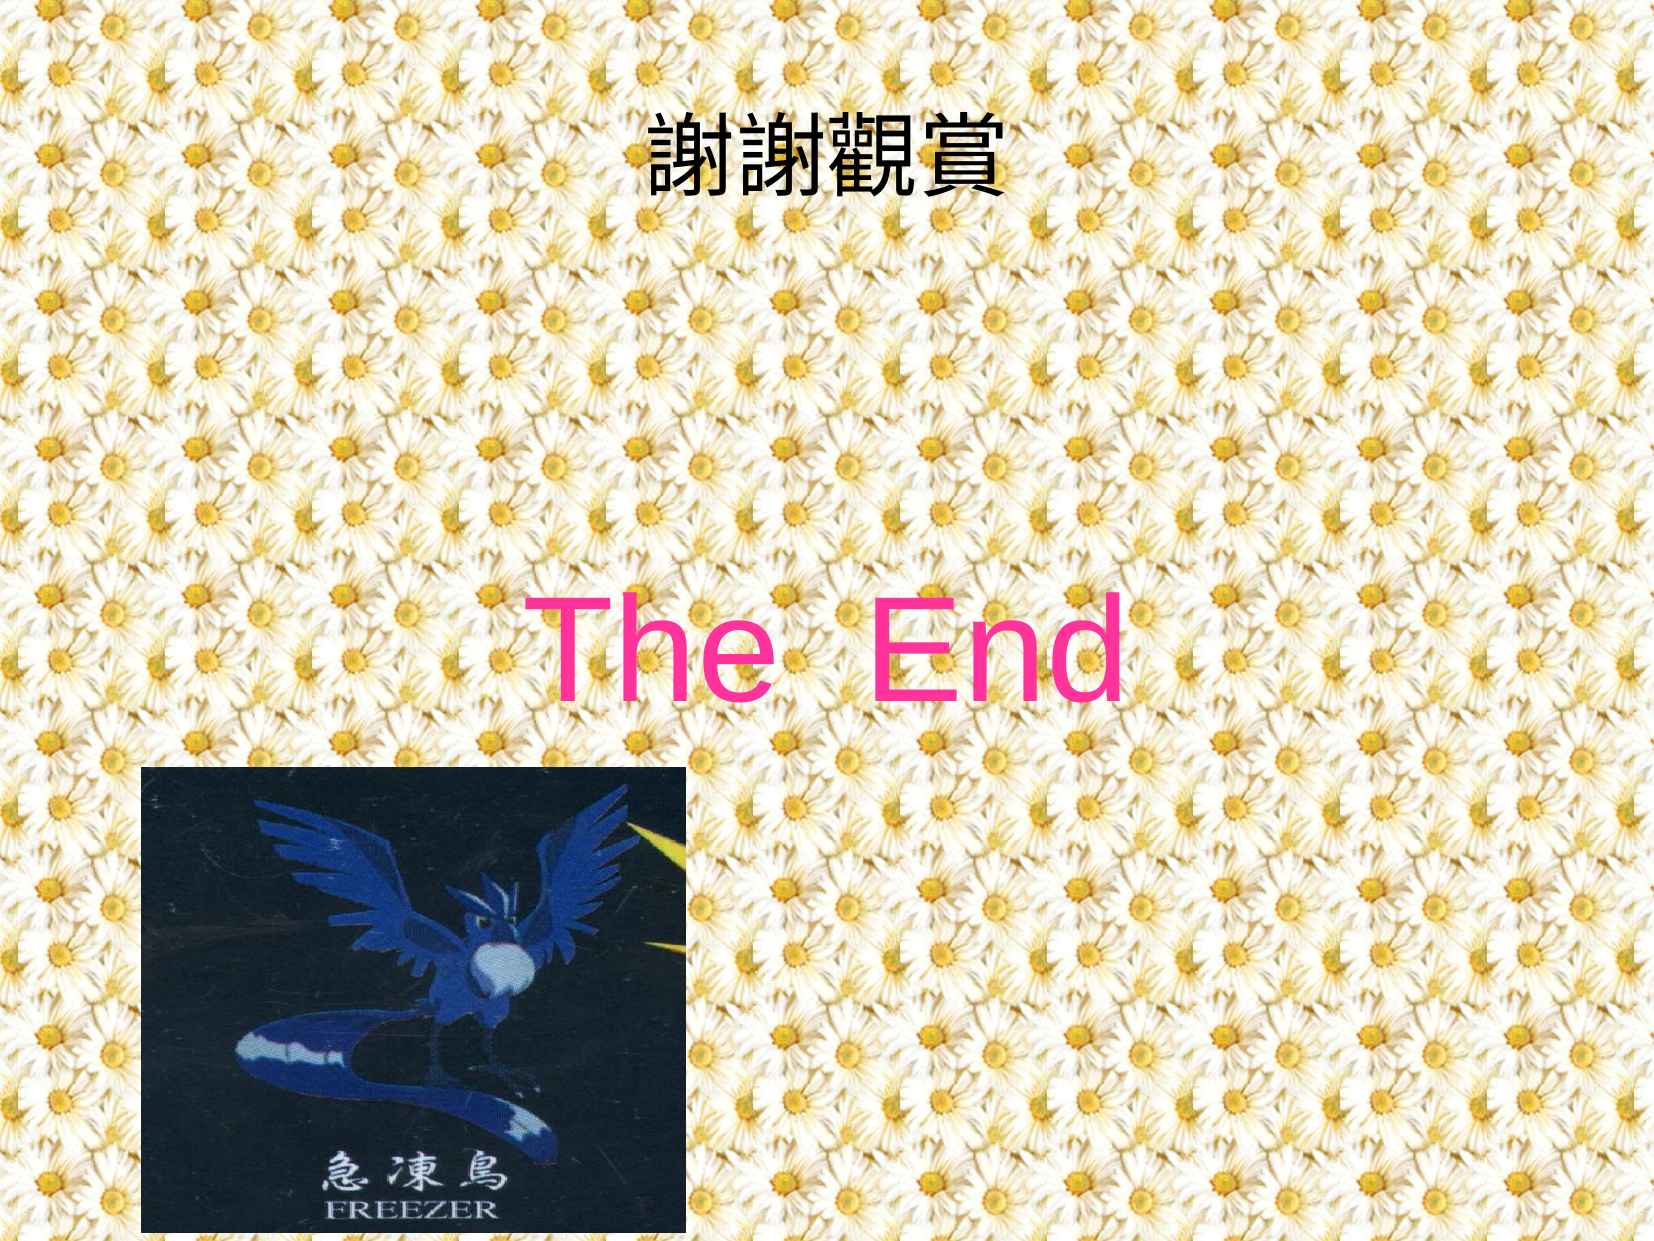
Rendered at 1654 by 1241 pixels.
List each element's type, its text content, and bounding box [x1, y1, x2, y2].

picture [0, 0, 1654, 1241]
title 謝謝觀賞 [82, 47, 1571, 252]
subtitle The End [82, 290, 1571, 1010]
